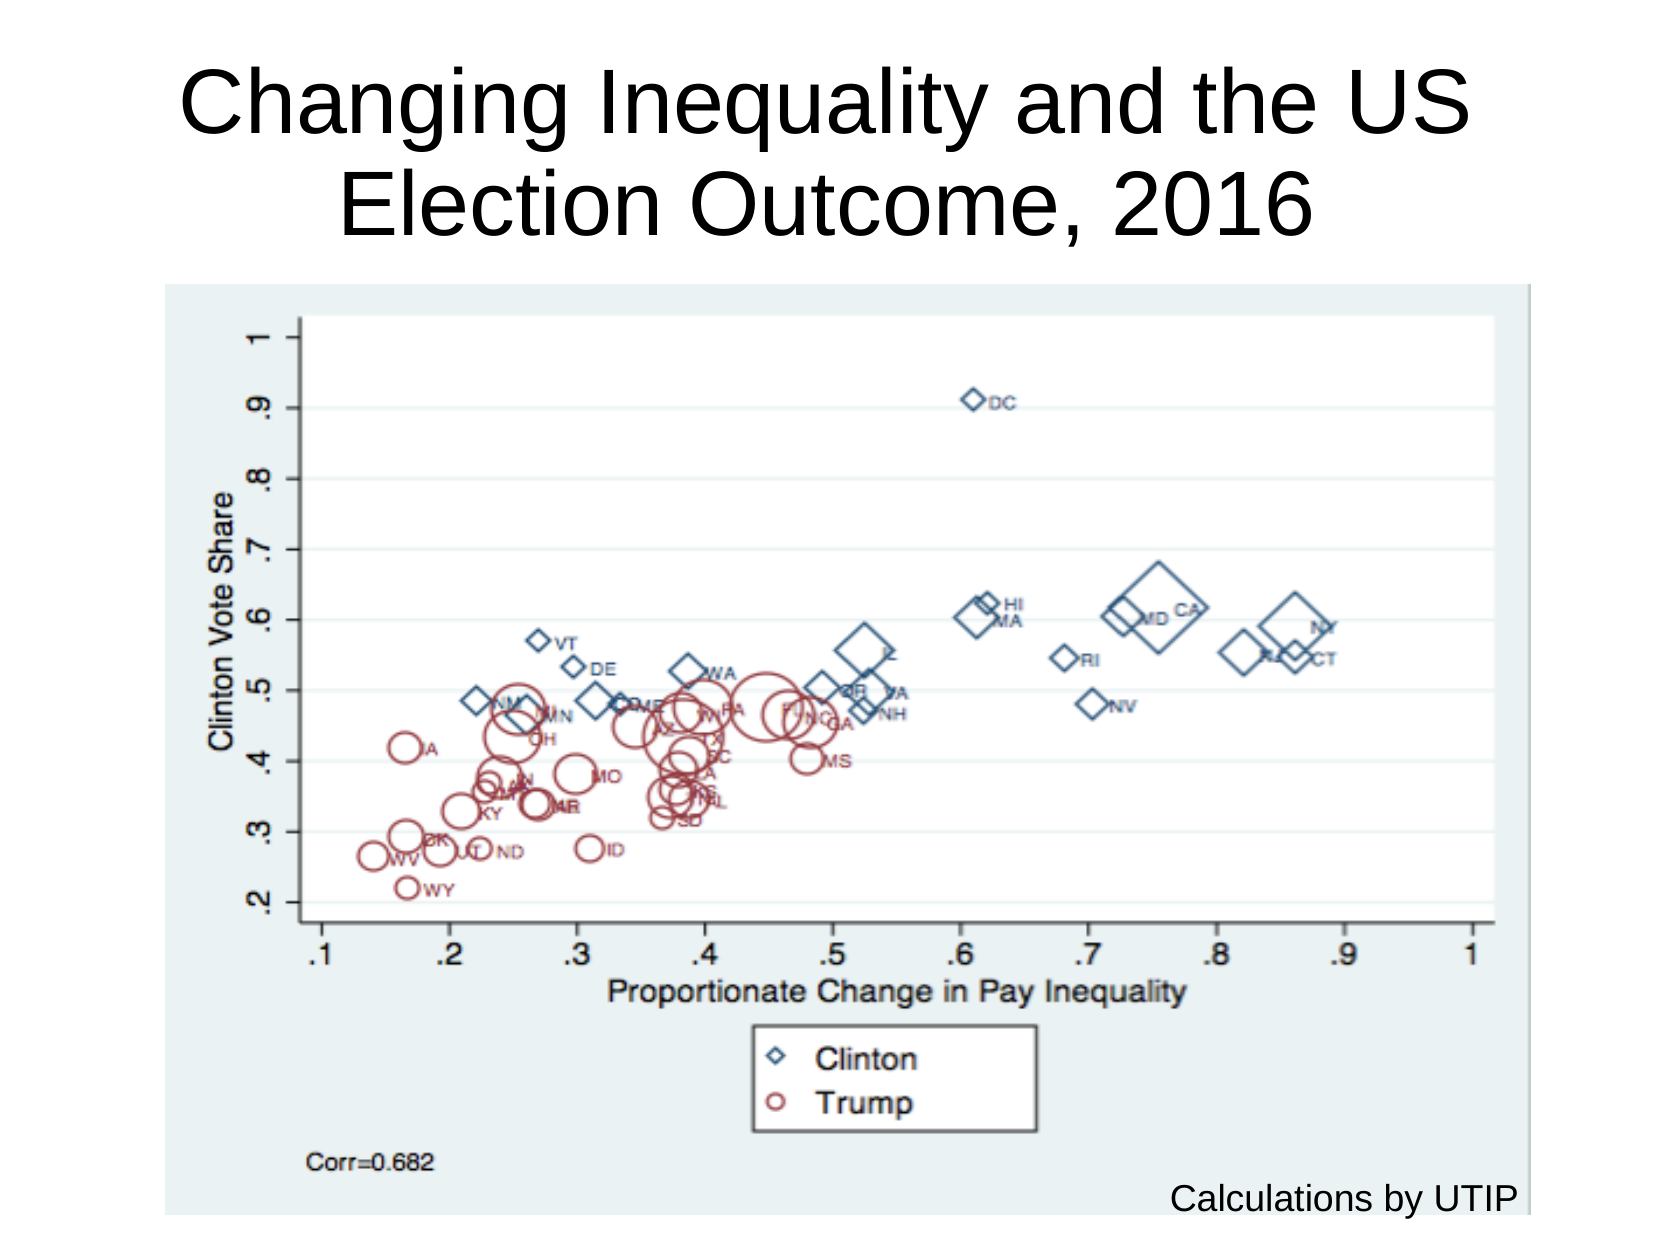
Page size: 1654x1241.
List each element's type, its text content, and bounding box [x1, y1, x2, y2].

text_box Calculations by UTIP [1155, 1170, 1534, 1227]
title Changing Inequality and the US Election Outcome, 2016 [82, 49, 1571, 257]
picture [165, 284, 1531, 1216]
